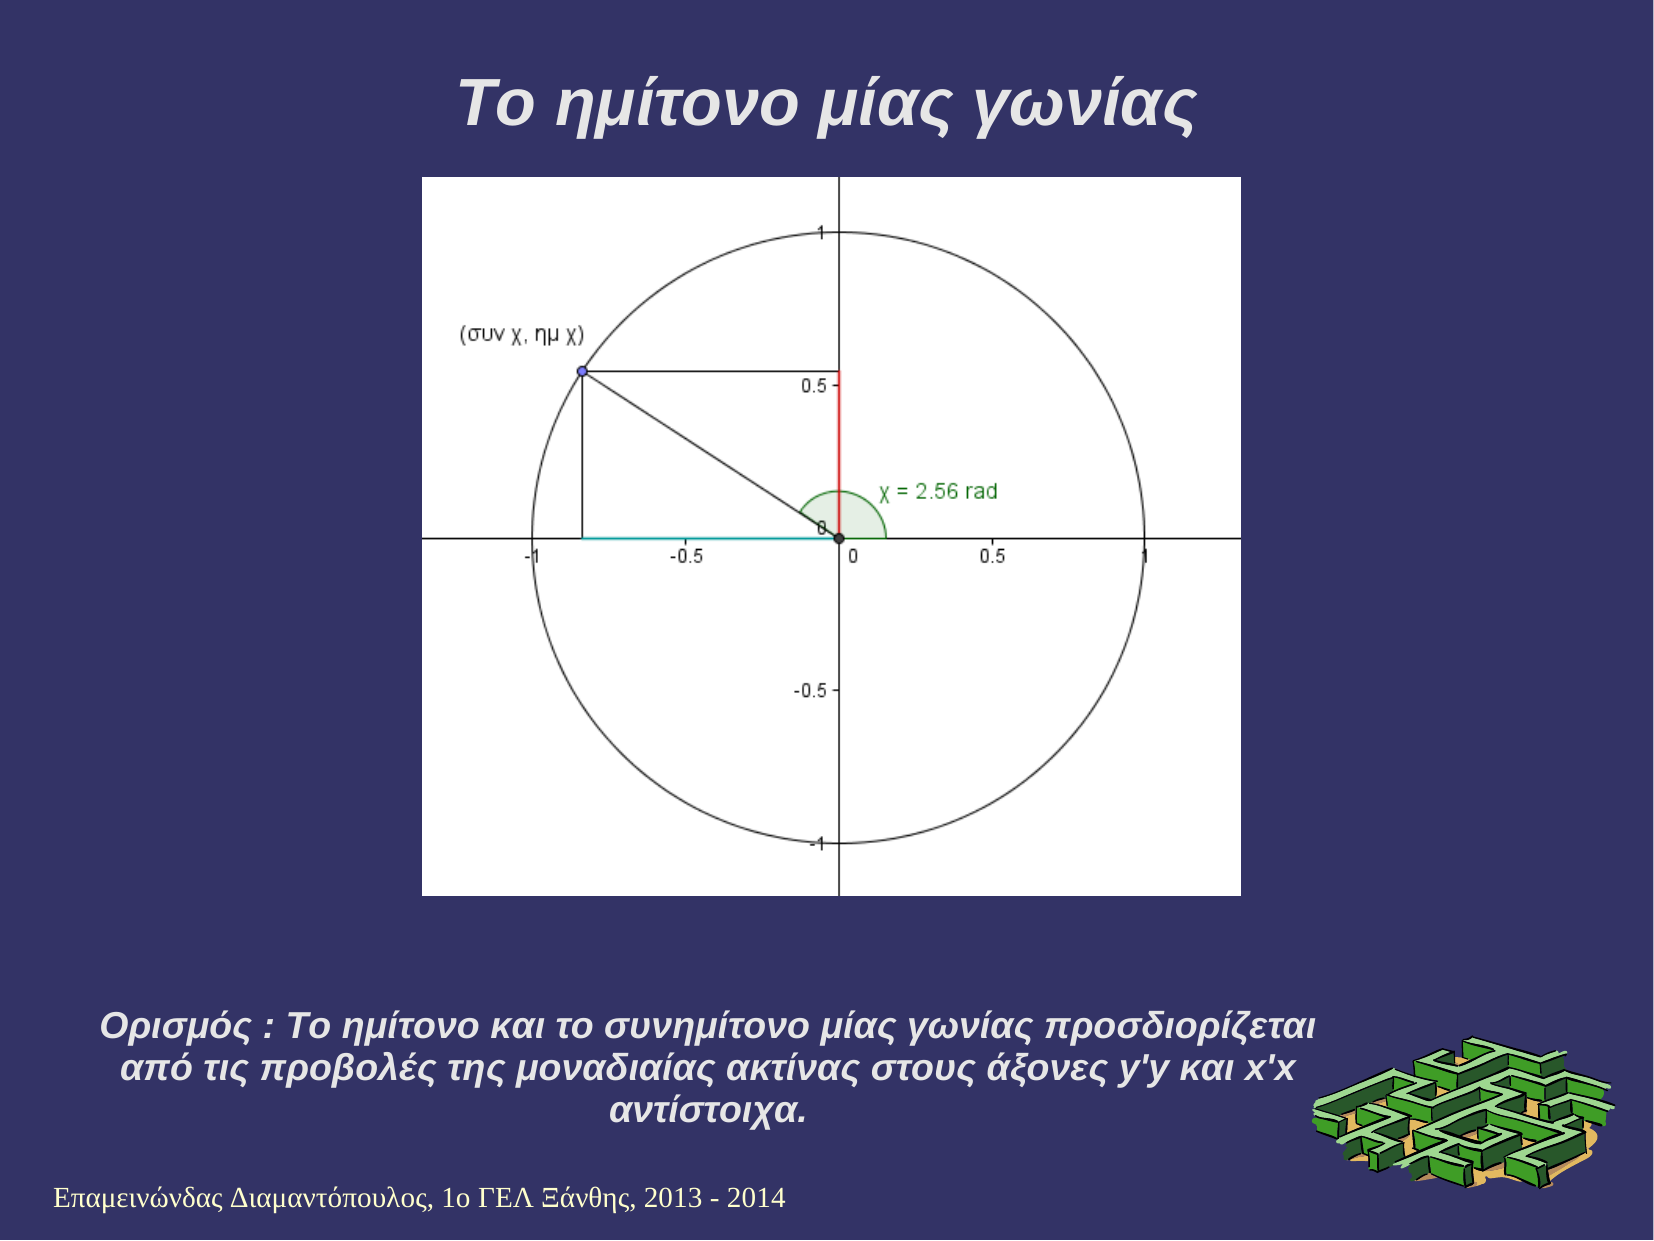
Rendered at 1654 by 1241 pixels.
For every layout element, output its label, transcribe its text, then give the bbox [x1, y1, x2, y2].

title Το ημίτονο μίας γωνίας [82, 0, 1571, 206]
title Ορισμός : Το ημίτονο και το συνημίτονο μίας γωνίας προσδιορίζεται από τις προβολές της μοναδιαίας ακτίνας στους άξονες y'y και x'x αντίστοιχα. [88, 982, 1329, 1152]
picture [422, 177, 1241, 896]
